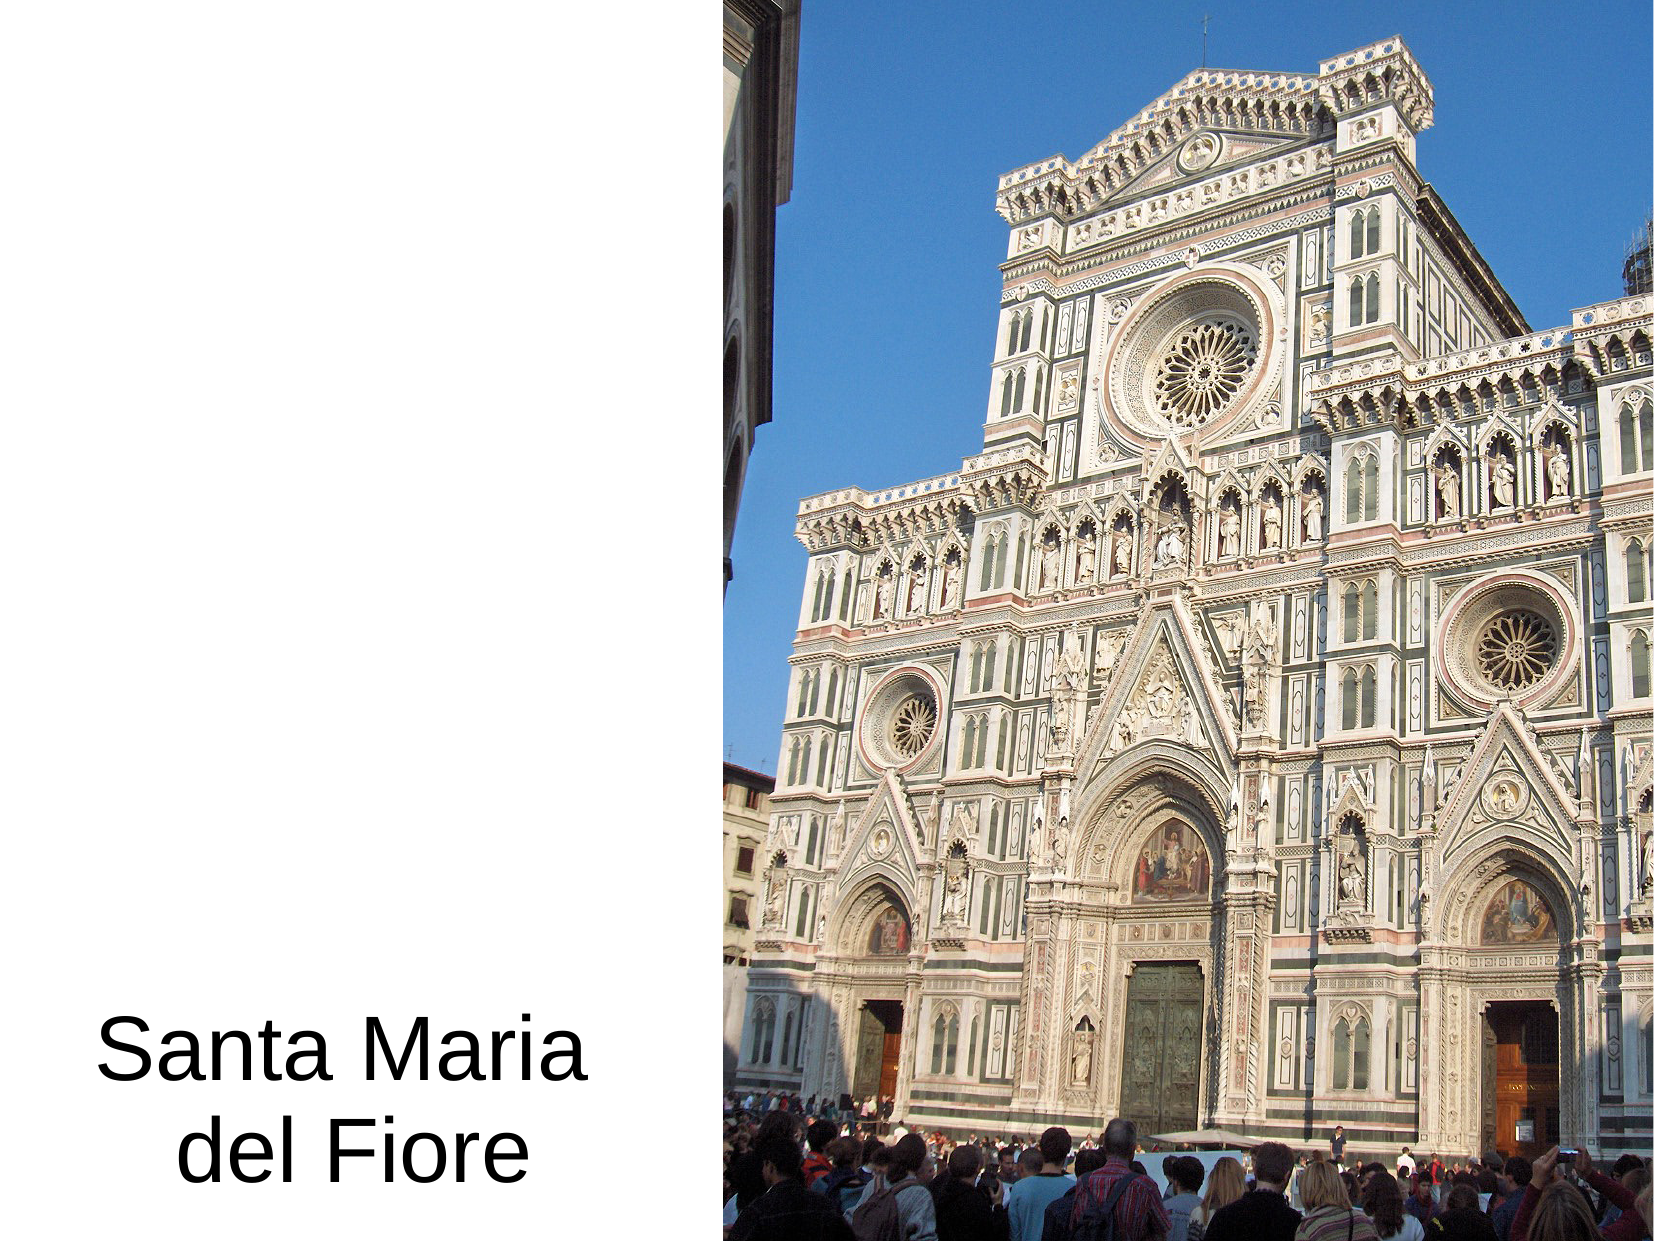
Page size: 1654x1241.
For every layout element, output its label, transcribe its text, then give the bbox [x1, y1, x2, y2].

picture [723, 0, 1654, 1241]
title Santa Maria del Fiore [0, 959, 709, 1241]
